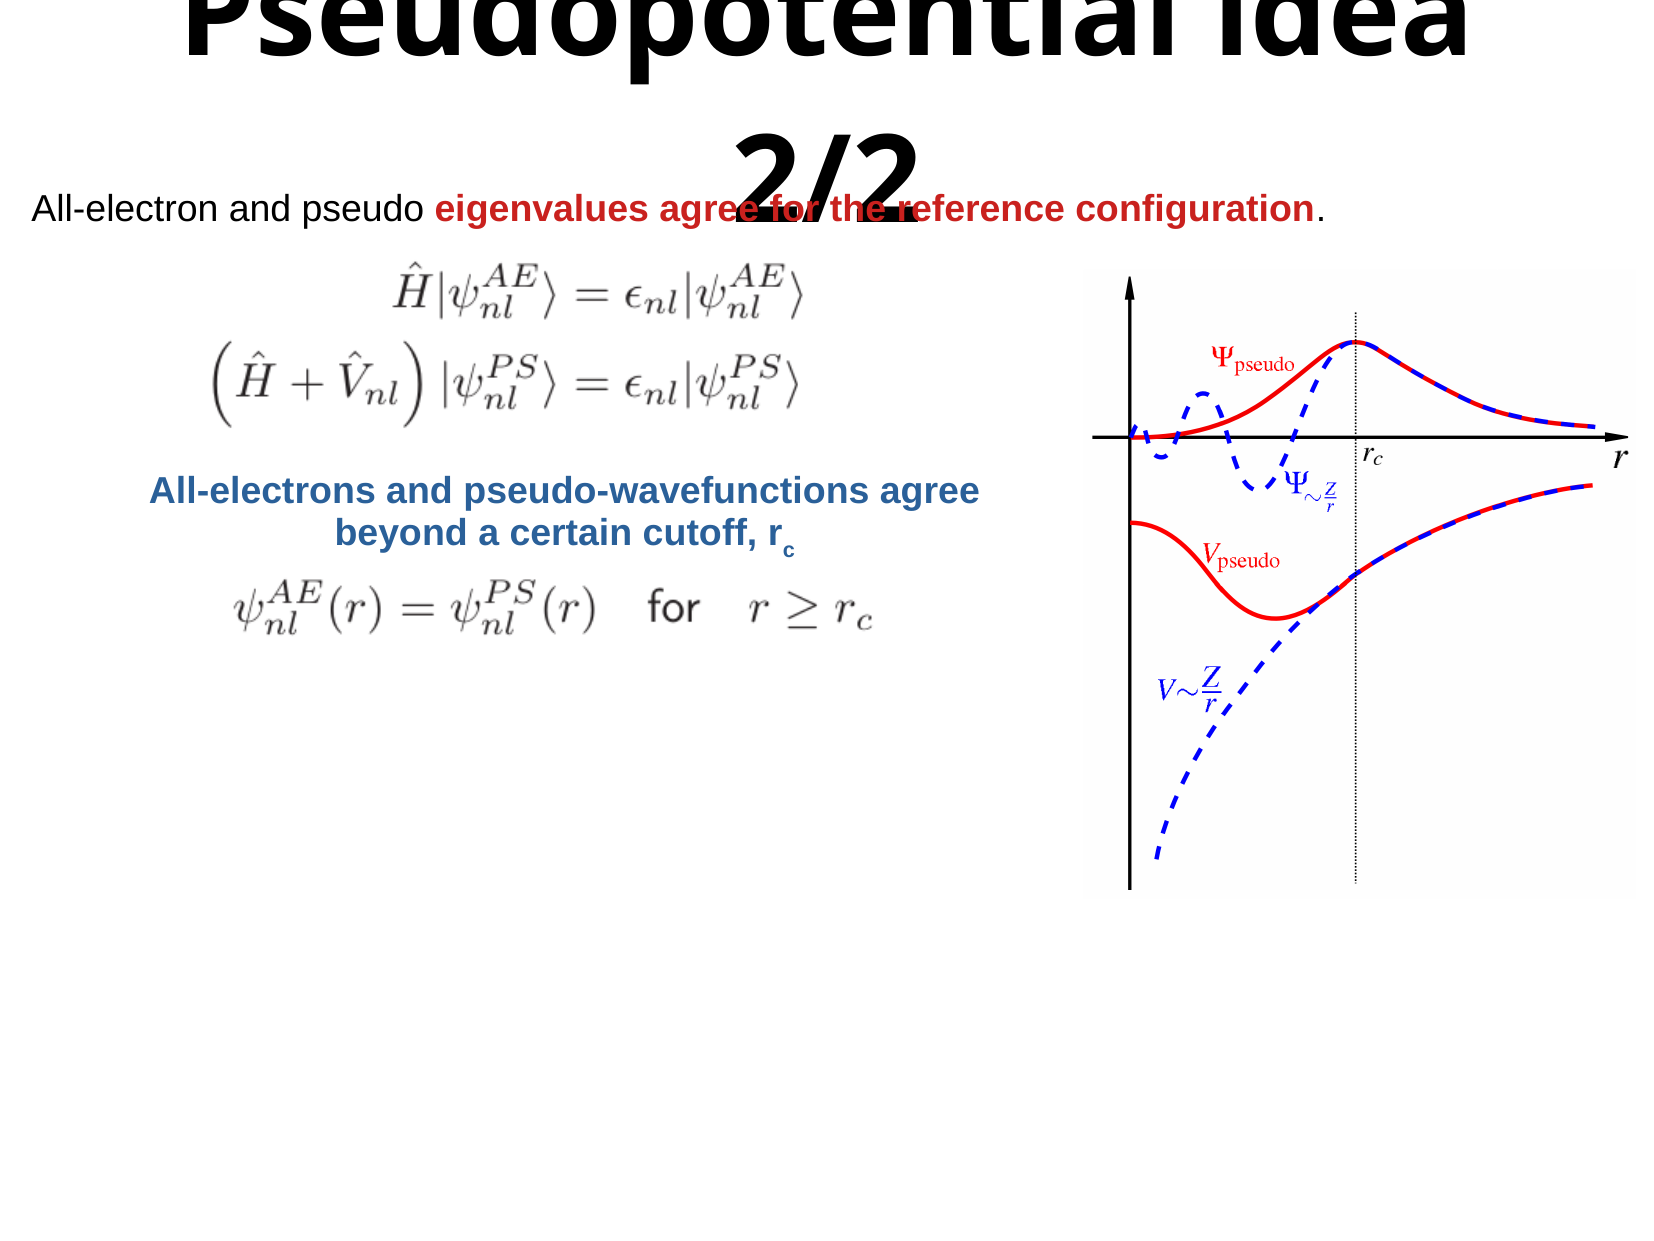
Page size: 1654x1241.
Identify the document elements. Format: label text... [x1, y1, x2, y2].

text_box All-electron and pseudo eigenvalues agree for the reference configuration. [6, 180, 1351, 241]
picture [180, 241, 848, 451]
title Pseudopotential idea 2/2 [82, 18, 1571, 166]
picture [195, 571, 953, 677]
picture [1083, 269, 1636, 899]
text_box All-electrons and pseudo-wavefunctions agree beyond a certain cutoff, rc [60, 462, 1081, 571]
